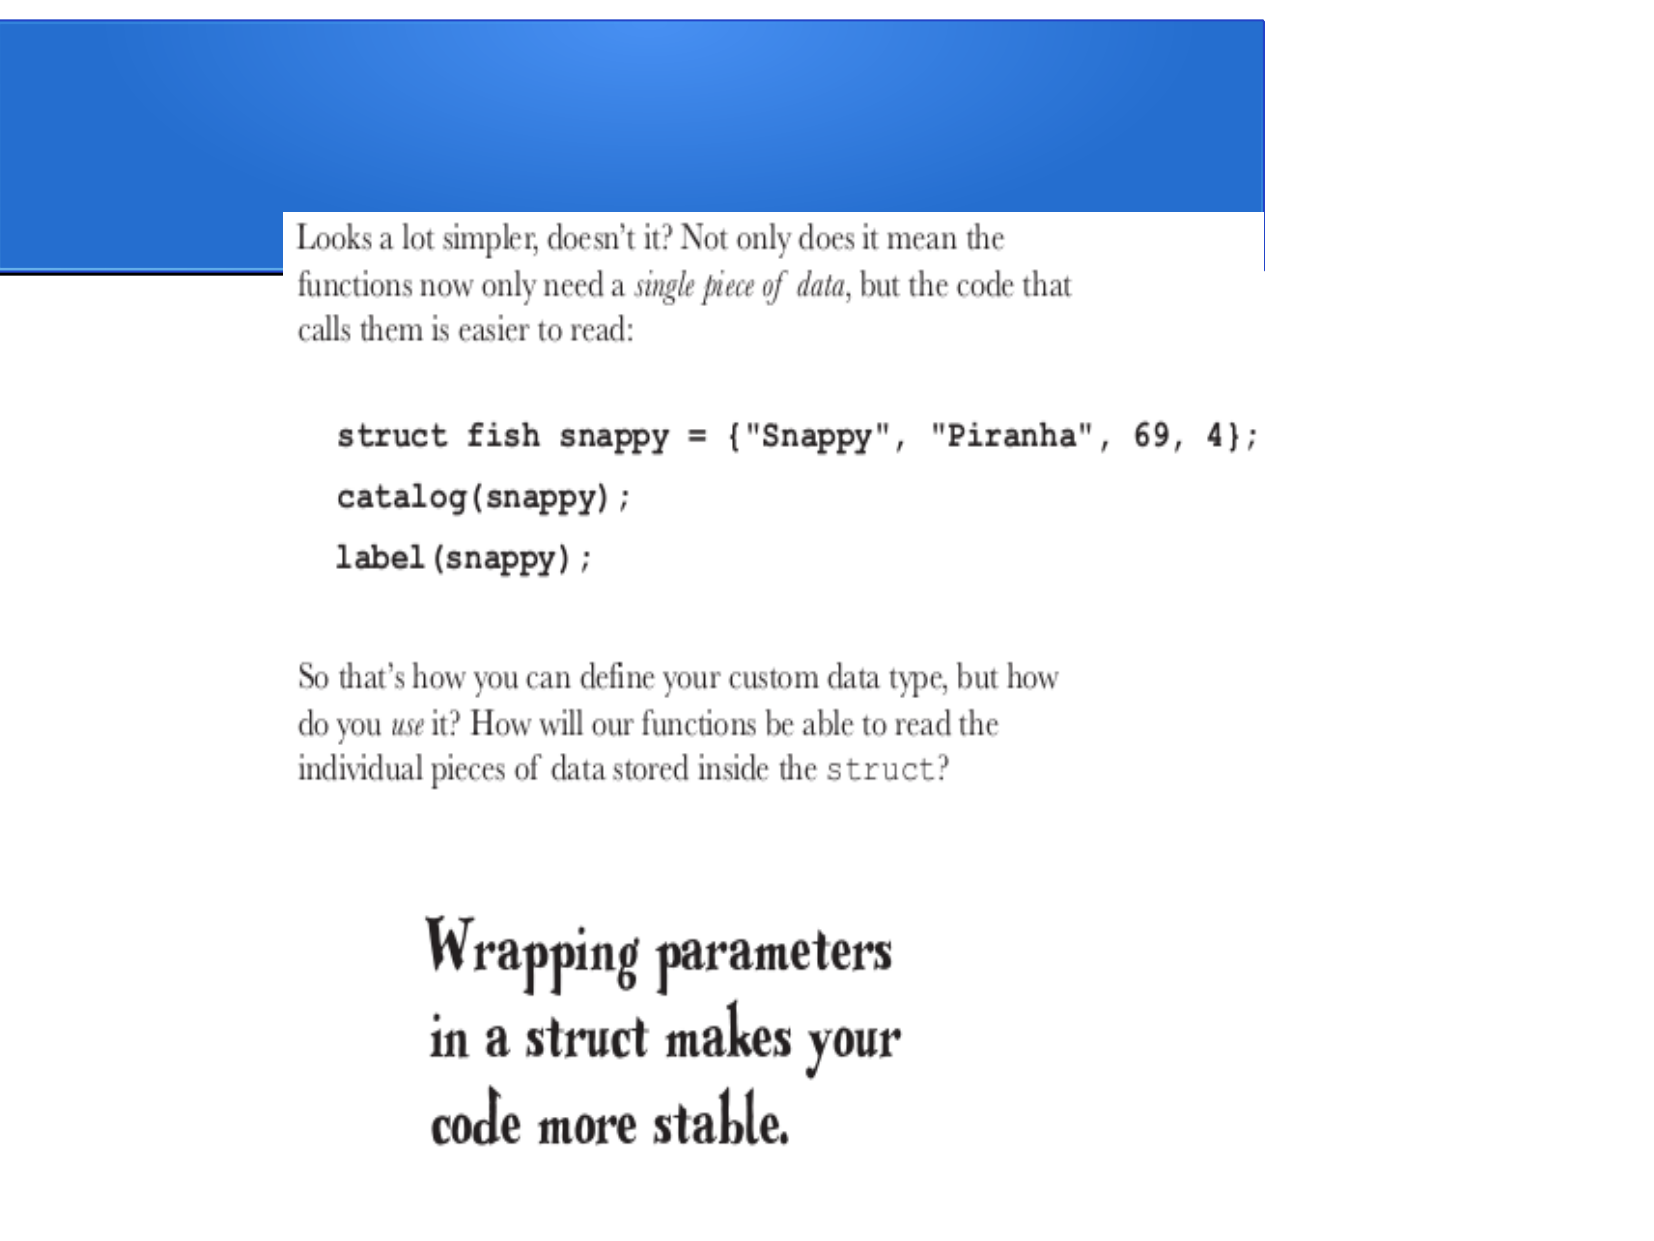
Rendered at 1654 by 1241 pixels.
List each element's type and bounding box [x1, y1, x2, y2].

picture [283, 212, 1264, 1170]
